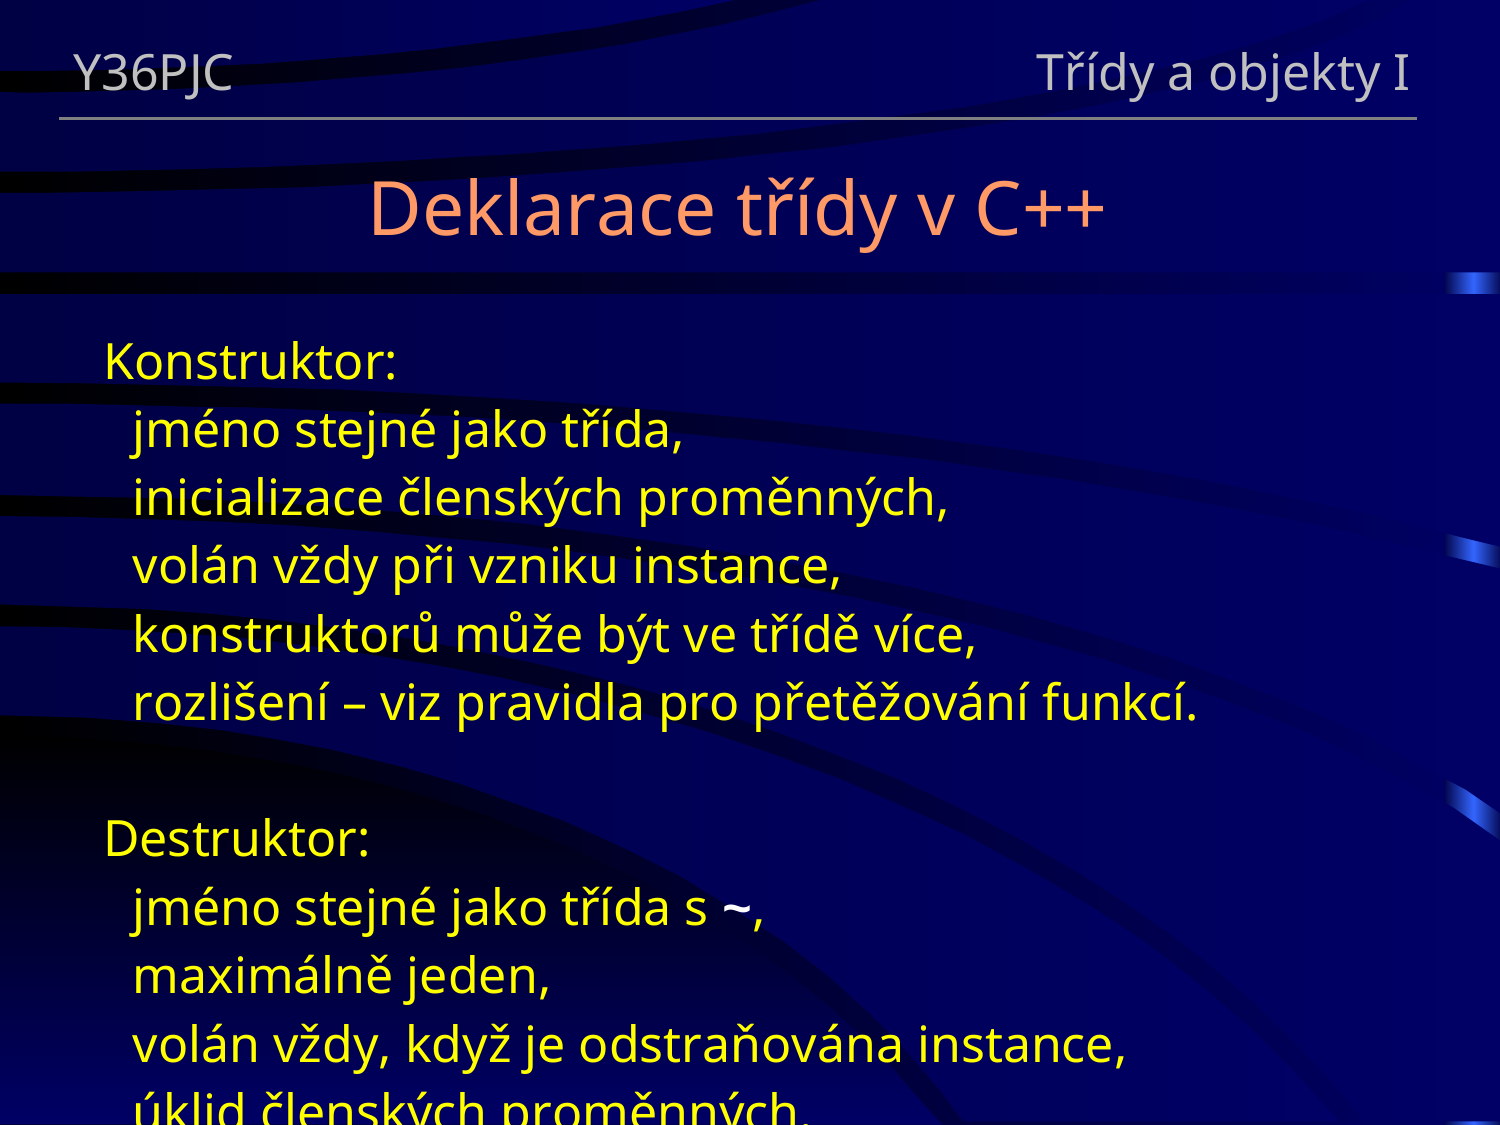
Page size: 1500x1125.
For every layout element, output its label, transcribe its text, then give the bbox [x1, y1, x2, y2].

text_box Deklarace třídy v C++ Konstruktor: jméno stejné jako třída, inicializace členských proměnných, volán vždy při vzniku instance, konstruktorů může být ve třídě více, rozlišení – viz pravidla pro přetěžování funkcí. Destruktor: jméno stejné jako třída s ~, maximálně jeden, volán vždy, když je odstraňována instance, úklid členských proměnných. Existují v Javě destruktory? [59, 147, 1418, 1102]
text_box Třídy a objekty I [1021, 29, 1418, 105]
text_box Y36PJC [59, 29, 251, 105]
